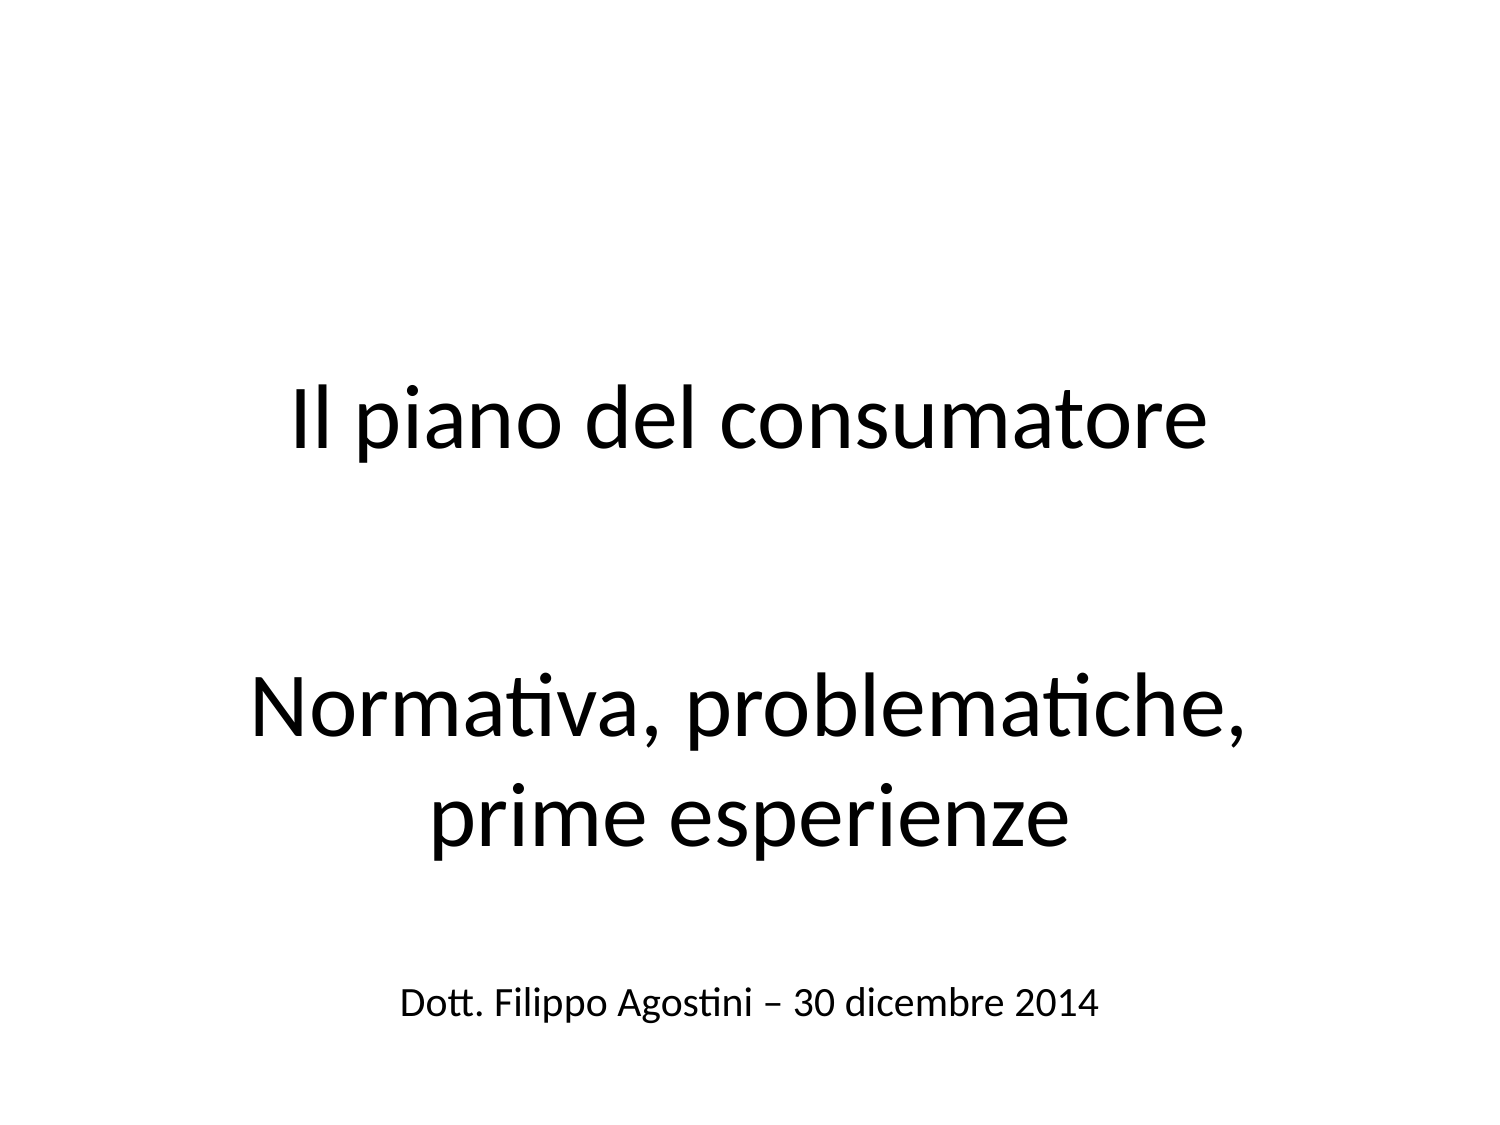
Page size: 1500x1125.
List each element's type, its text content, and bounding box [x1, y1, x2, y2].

subtitle Normativa, problematiche, prime esperienze Dott. Filippo Agostini – 30 dicembre 2014 [225, 637, 1275, 925]
title Il piano del consumatore [112, 349, 1388, 591]
